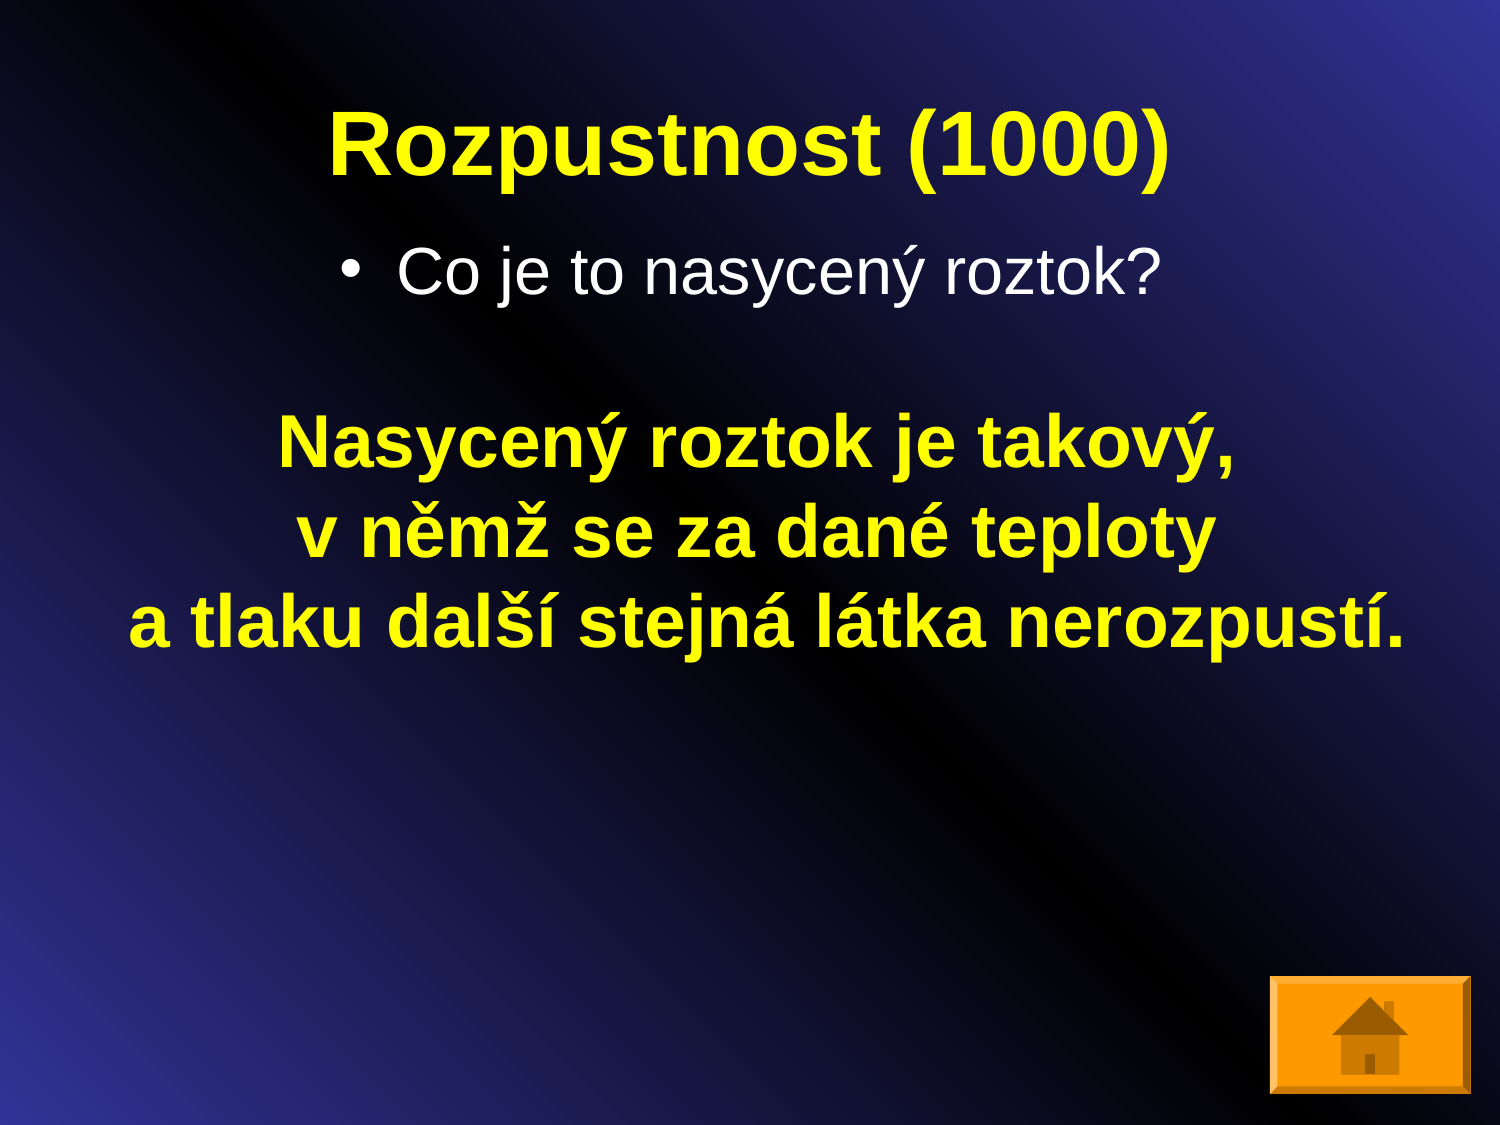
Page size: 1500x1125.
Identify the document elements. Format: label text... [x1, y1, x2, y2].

text_box Nasycený roztok je takový, v němž se za dané teploty a tlaku další stejná látka nerozpustí. [88, 385, 1447, 671]
list Co je to nasycený roztok? [76, 220, 1427, 320]
text_box [1271, 976, 1471, 1094]
title Rozpustnost (1000) [75, 45, 1426, 233]
